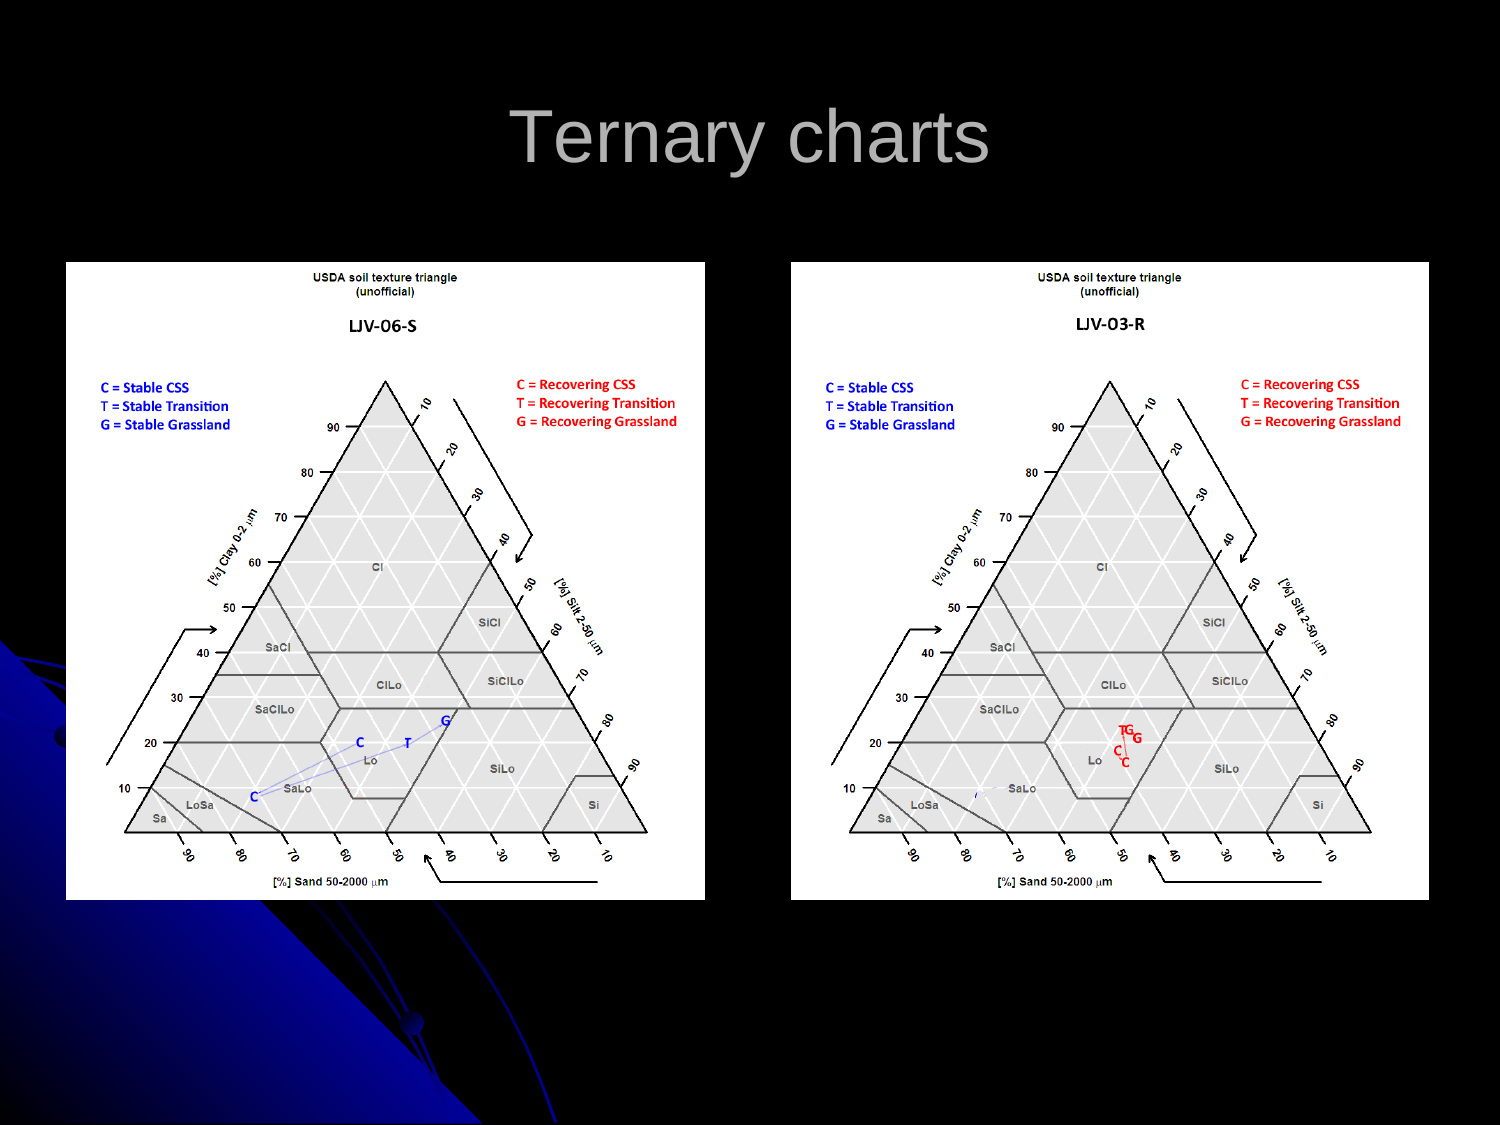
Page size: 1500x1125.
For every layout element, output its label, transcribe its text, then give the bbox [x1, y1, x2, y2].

picture [66, 262, 705, 901]
picture [791, 262, 1429, 901]
title Ternary charts [75, 45, 1426, 233]
